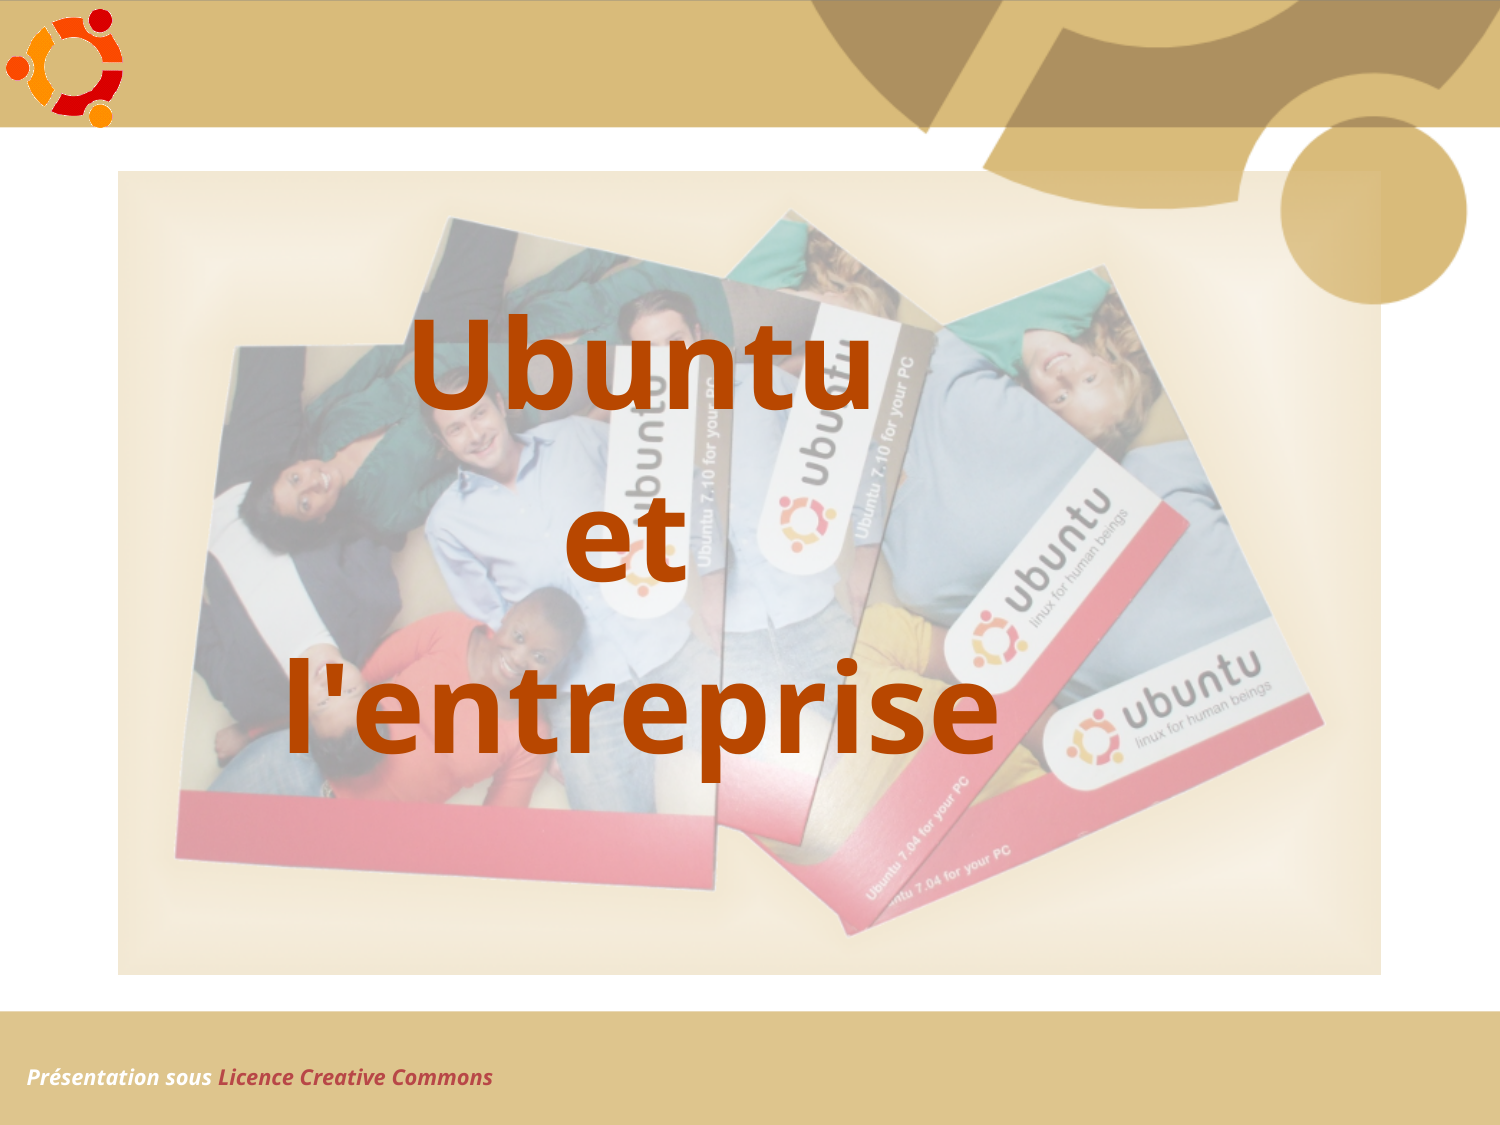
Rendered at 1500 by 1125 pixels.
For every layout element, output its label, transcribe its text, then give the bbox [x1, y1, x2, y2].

title Ubuntu et l'entreprise [265, 295, 1241, 770]
picture [0, 0, 1500, 975]
